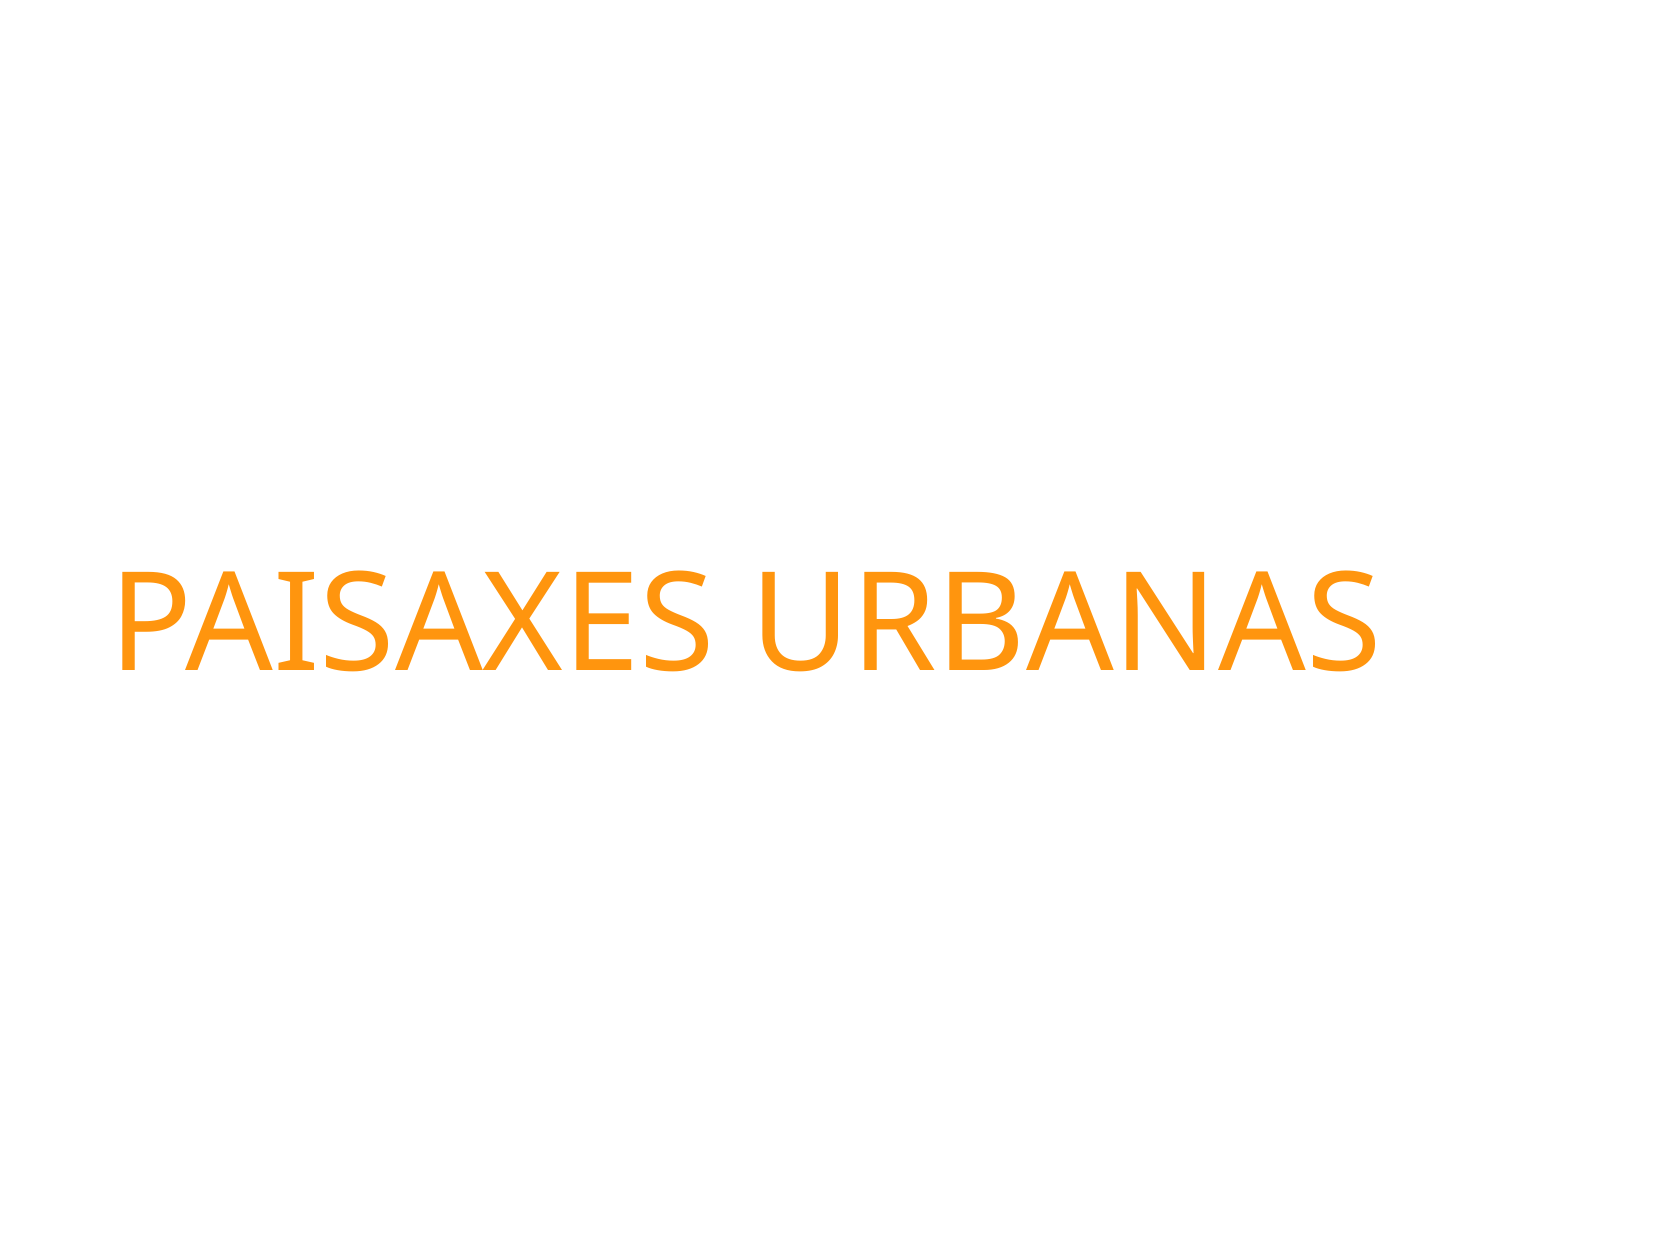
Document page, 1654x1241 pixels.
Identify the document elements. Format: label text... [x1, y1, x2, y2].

text_box PAISAXES URBANAS [94, 515, 1642, 863]
